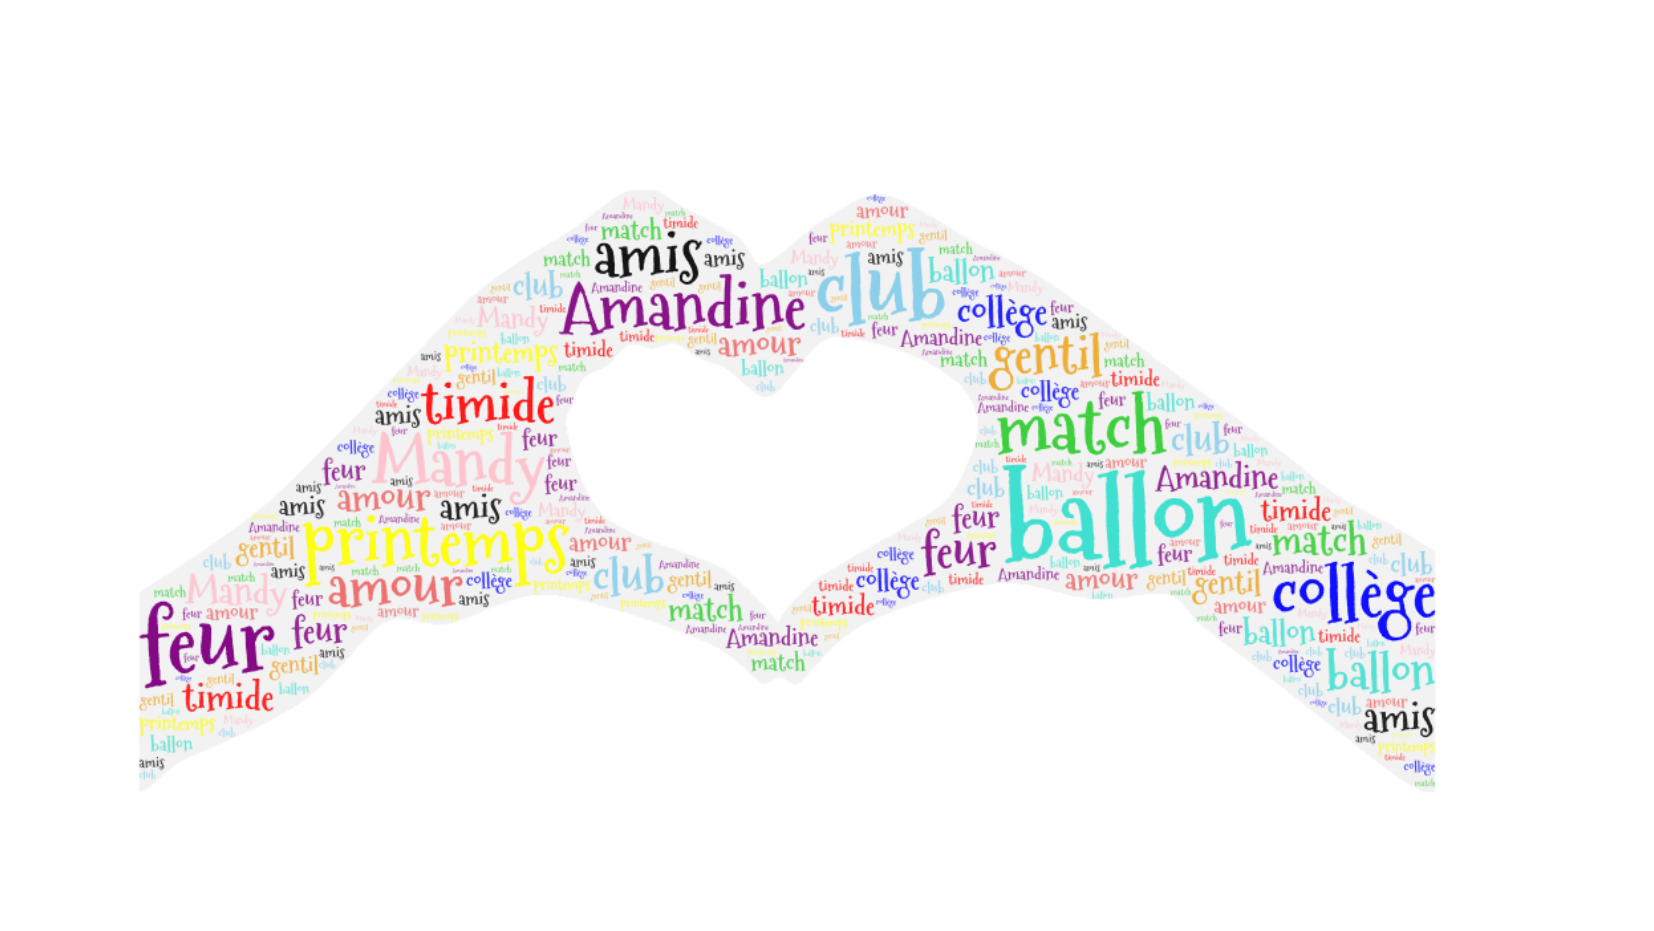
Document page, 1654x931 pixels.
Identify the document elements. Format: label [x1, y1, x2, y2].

picture [118, 190, 1465, 792]
